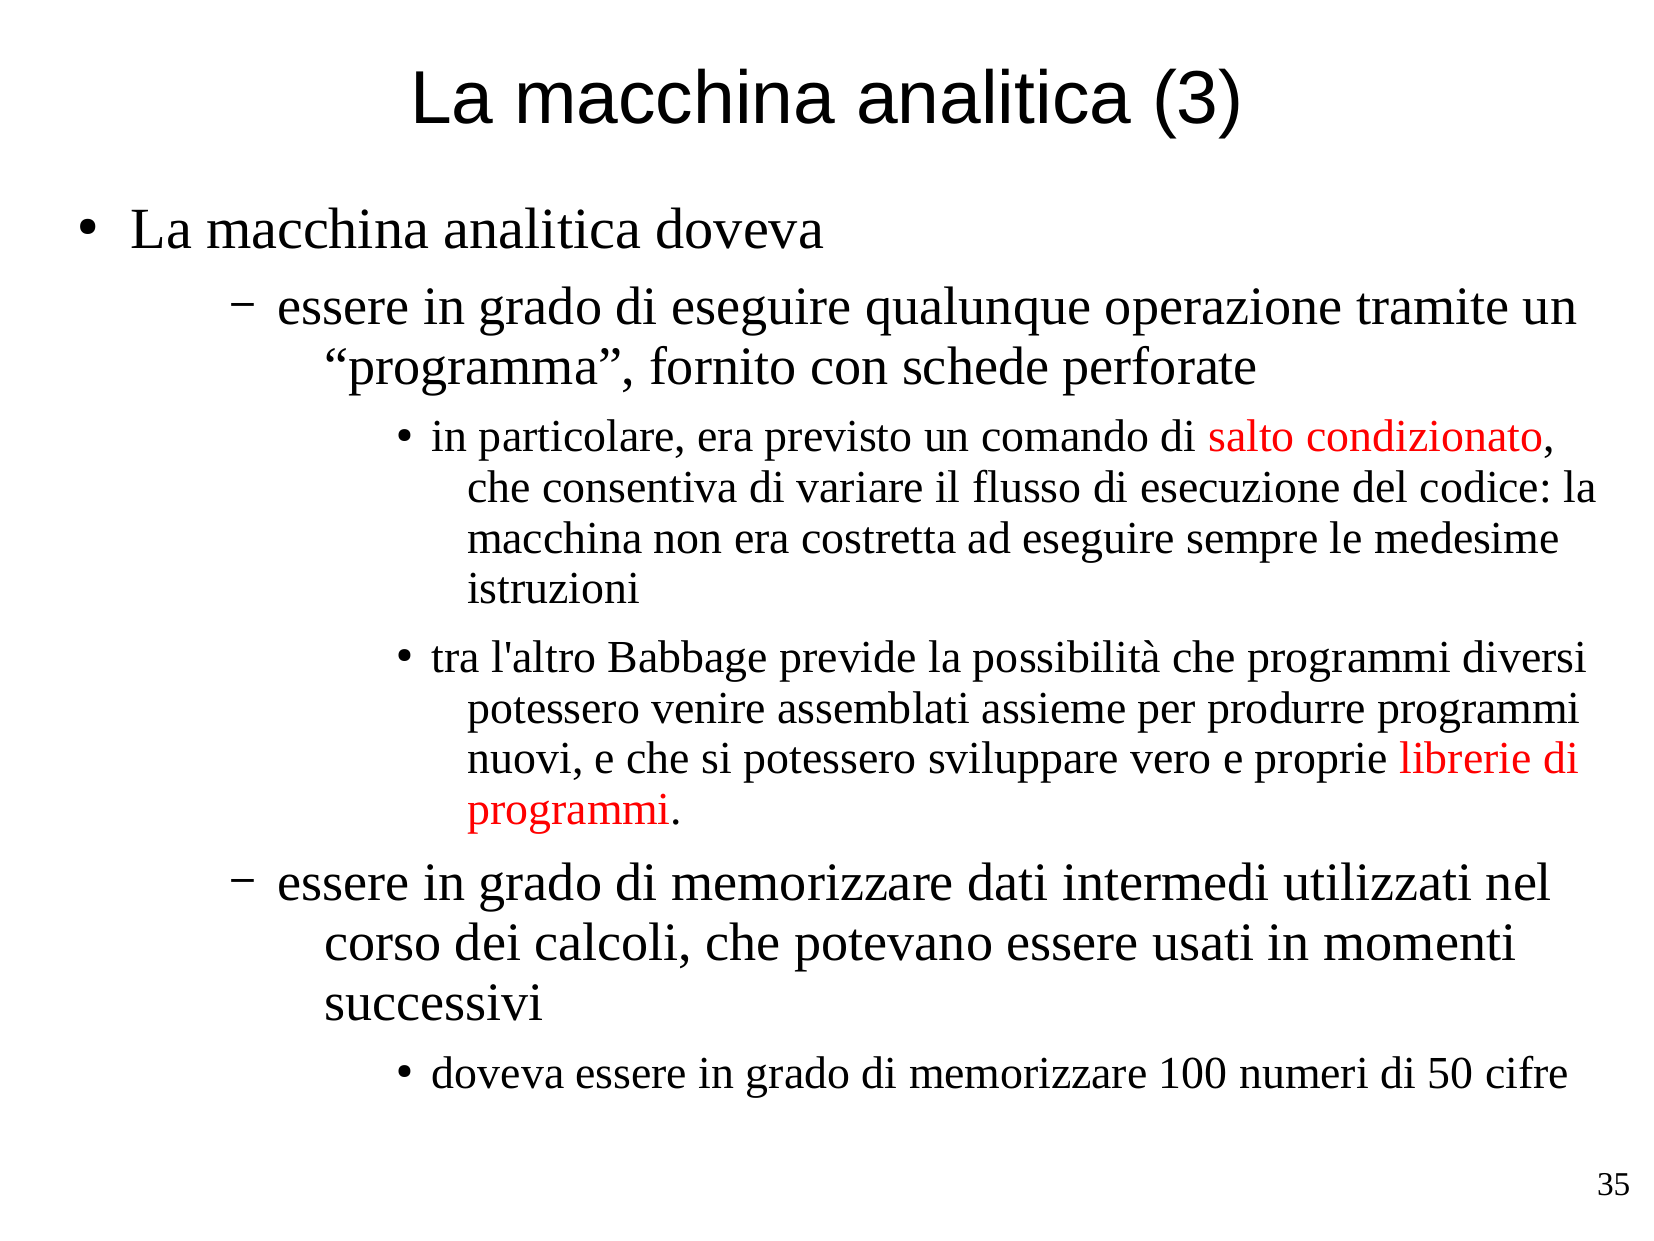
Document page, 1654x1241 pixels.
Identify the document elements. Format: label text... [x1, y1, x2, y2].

list La macchina analitica doveva essere in grado di eseguire qualunque operazione tramite un “programma”, fornito con schede perforate in particolare, era previsto un comando di salto condizionato, che consentiva di variare il flusso di esecuzione del codice: la macchina non era costretta ad eseguire sempre le medesime istruzioni tra l'altro Babbage previde la possibilità che programmi diversi potessero venire assemblati assieme per produrre programmi nuovi, e che si potessero sviluppare vero e proprie librerie di programmi. essere in grado di memorizzare dati intermedi utilizzati nel corso dei calcoli, che potevano essere usati in momenti successivi doveva essere in grado di memorizzare 100 numeri di 50 cifre [42, 196, 1612, 1187]
title La macchina analitica (3) [37, 30, 1617, 166]
